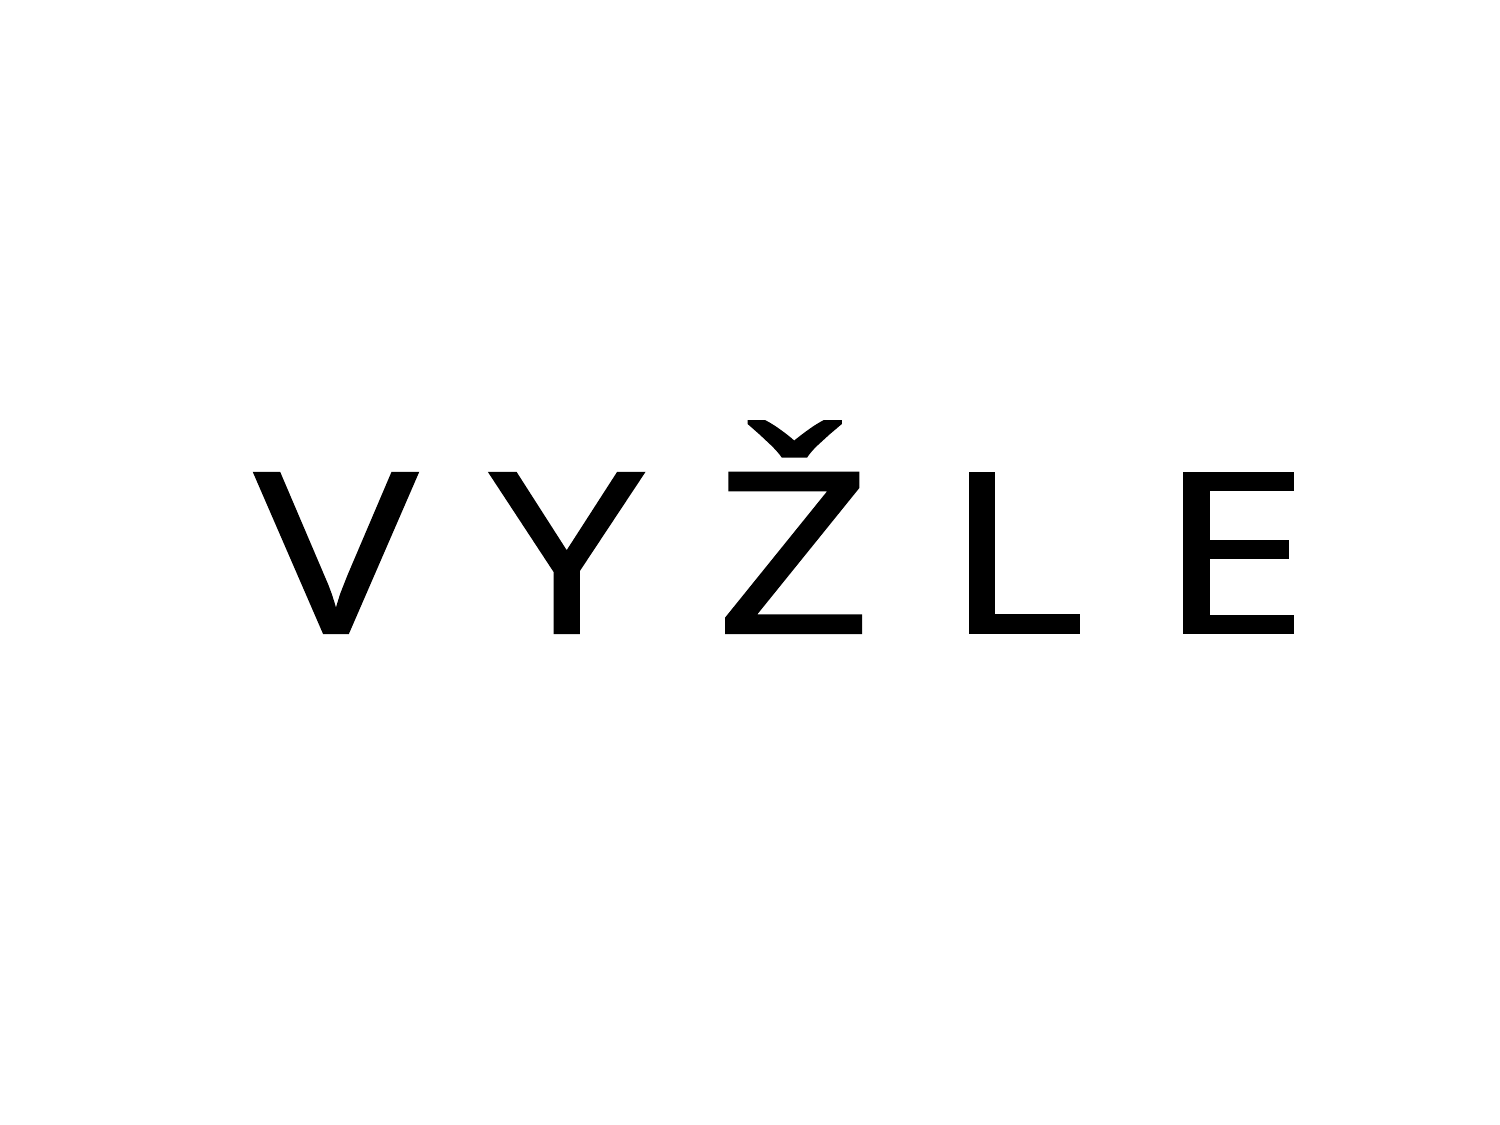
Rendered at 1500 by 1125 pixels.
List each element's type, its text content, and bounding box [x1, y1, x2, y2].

text_box V Y Ž L E [748, 420, 842, 457]
text_box V Y Ž L E [1184, 472, 1294, 634]
text_box V Y Ž L E [969, 472, 1080, 634]
text_box V Y Ž L E [725, 472, 862, 634]
text_box V Y Ž L E [253, 472, 419, 634]
text_box V Y Ž L E [489, 472, 645, 634]
